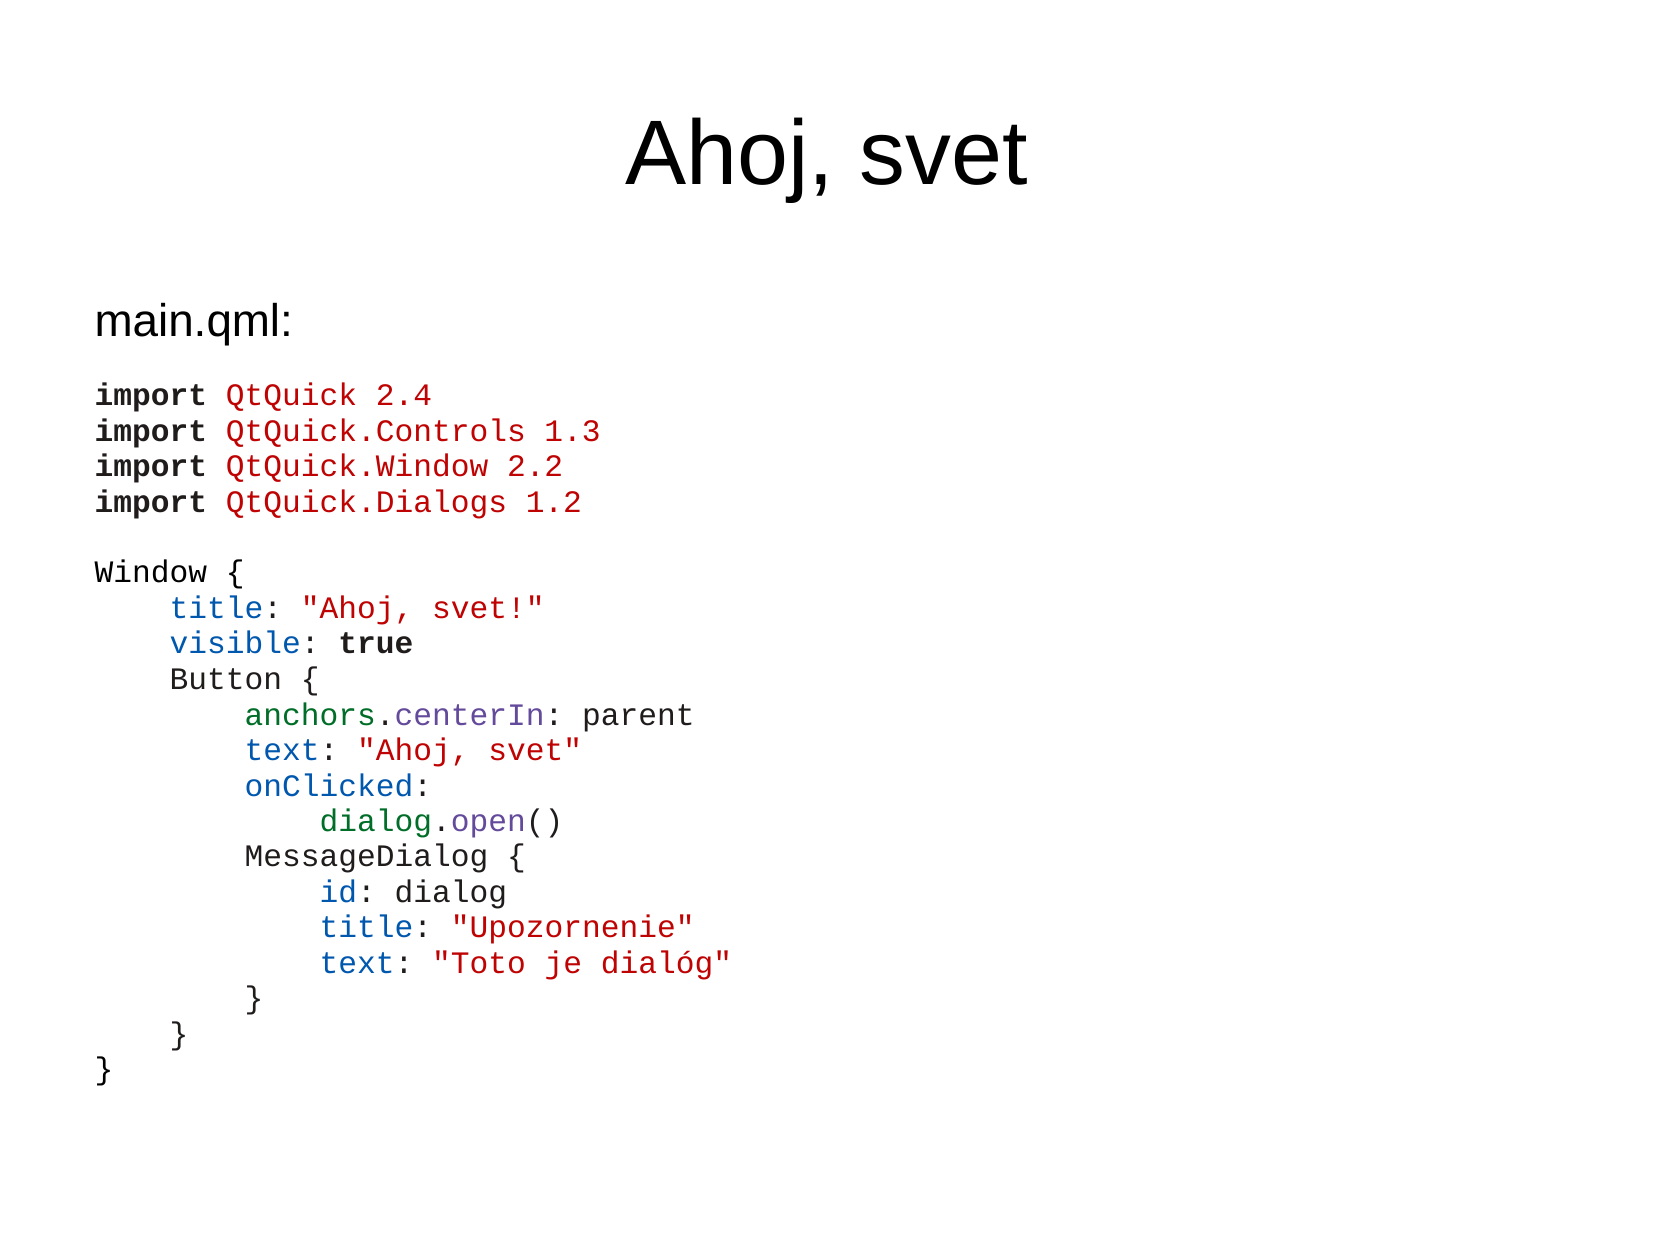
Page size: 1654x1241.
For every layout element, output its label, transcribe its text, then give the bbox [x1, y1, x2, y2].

title Ahoj, svet [82, 49, 1571, 257]
text_box main.qml: import QtQuick 2.4 import QtQuick.Controls 1.3 import QtQuick.Window 2.2 import QtQuick.Dialogs 1.2 Window { title: "Ahoj, svet!" visible: true Button { anchors.centerIn: parent text: "Ahoj, svet" onClicked: dialog.open() MessageDialog { id: dialog title: "Upozornenie" text: "Toto je dialóg" } } } [94, 295, 1583, 1201]
